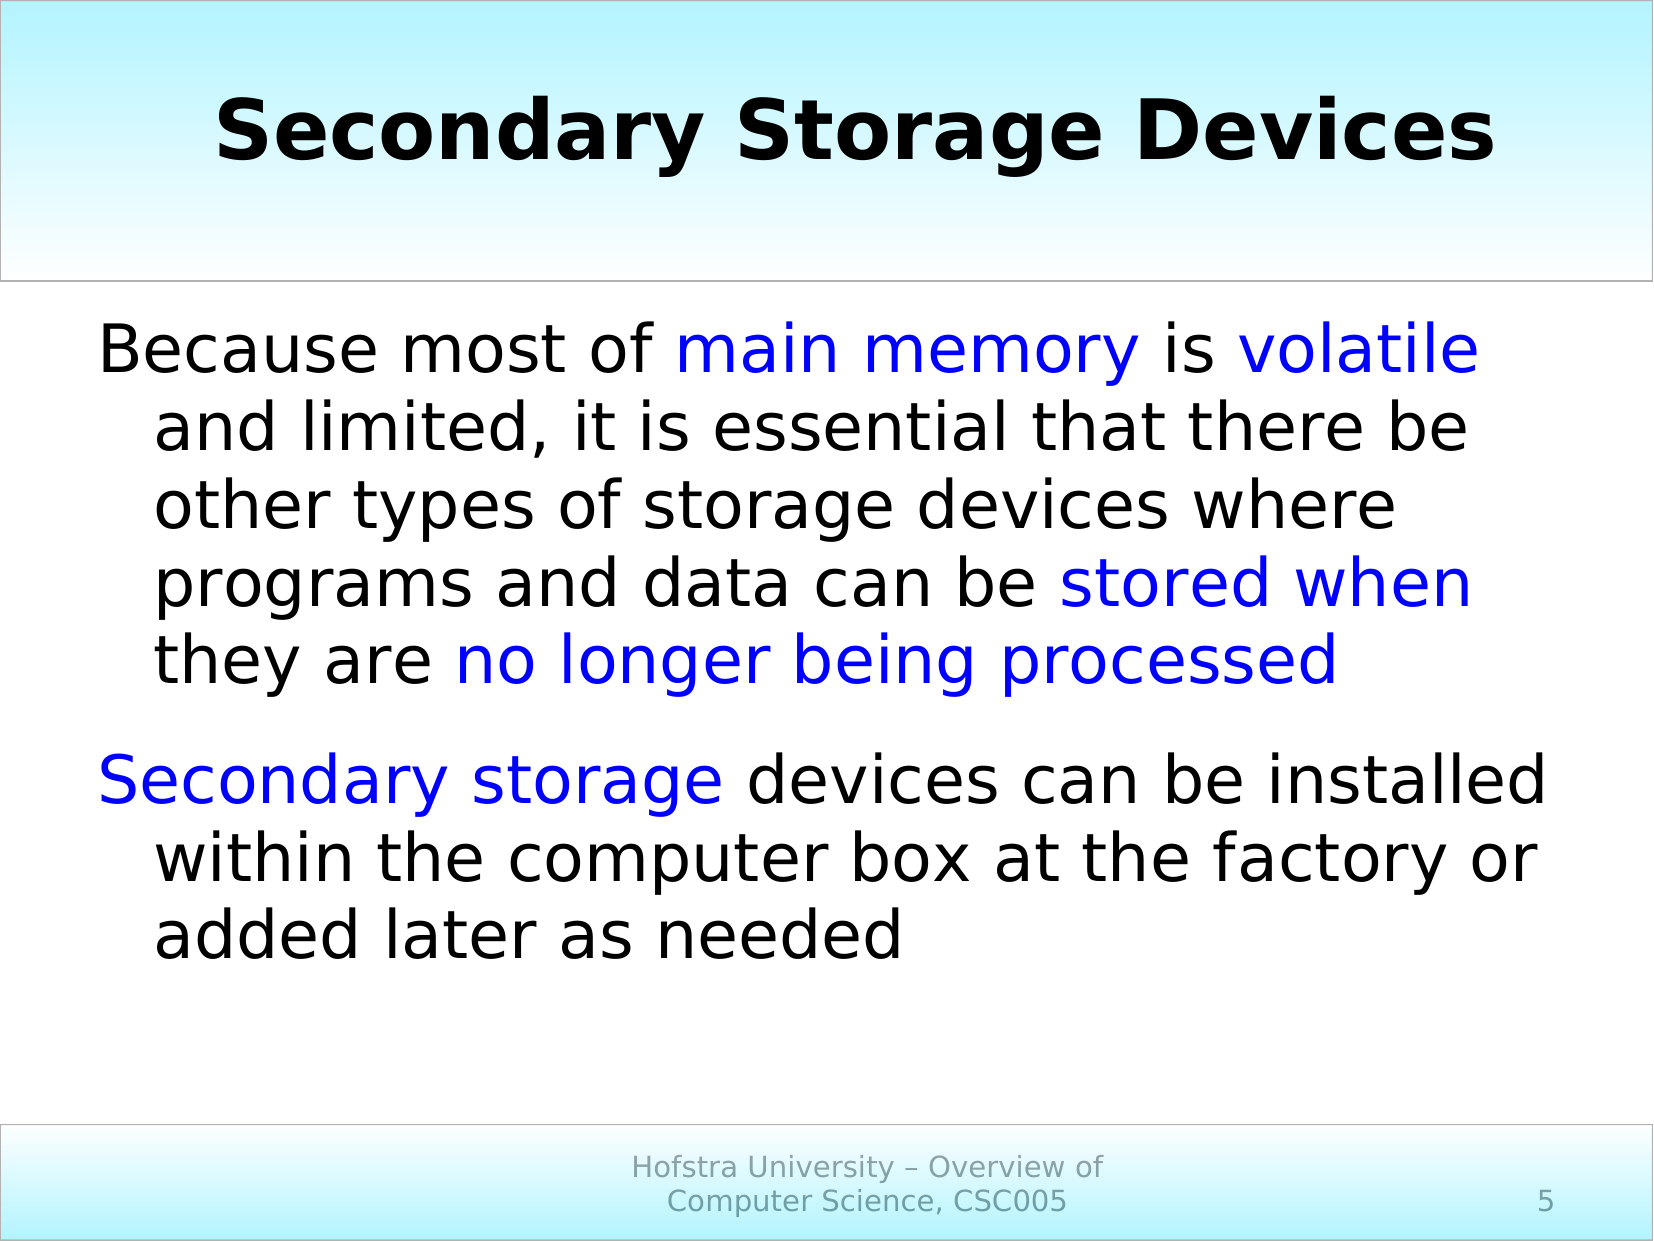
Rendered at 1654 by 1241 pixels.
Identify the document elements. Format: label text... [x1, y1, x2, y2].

title Secondary Storage Devices [173, 12, 1538, 250]
list Because most of main memory is volatile and limited, it is essential that there be other types of storage devices where programs and data can be stored when they are no longer being processed Secondary storage devices can be installed within the computer box at the factory or added later as needed [82, 303, 1571, 1160]
